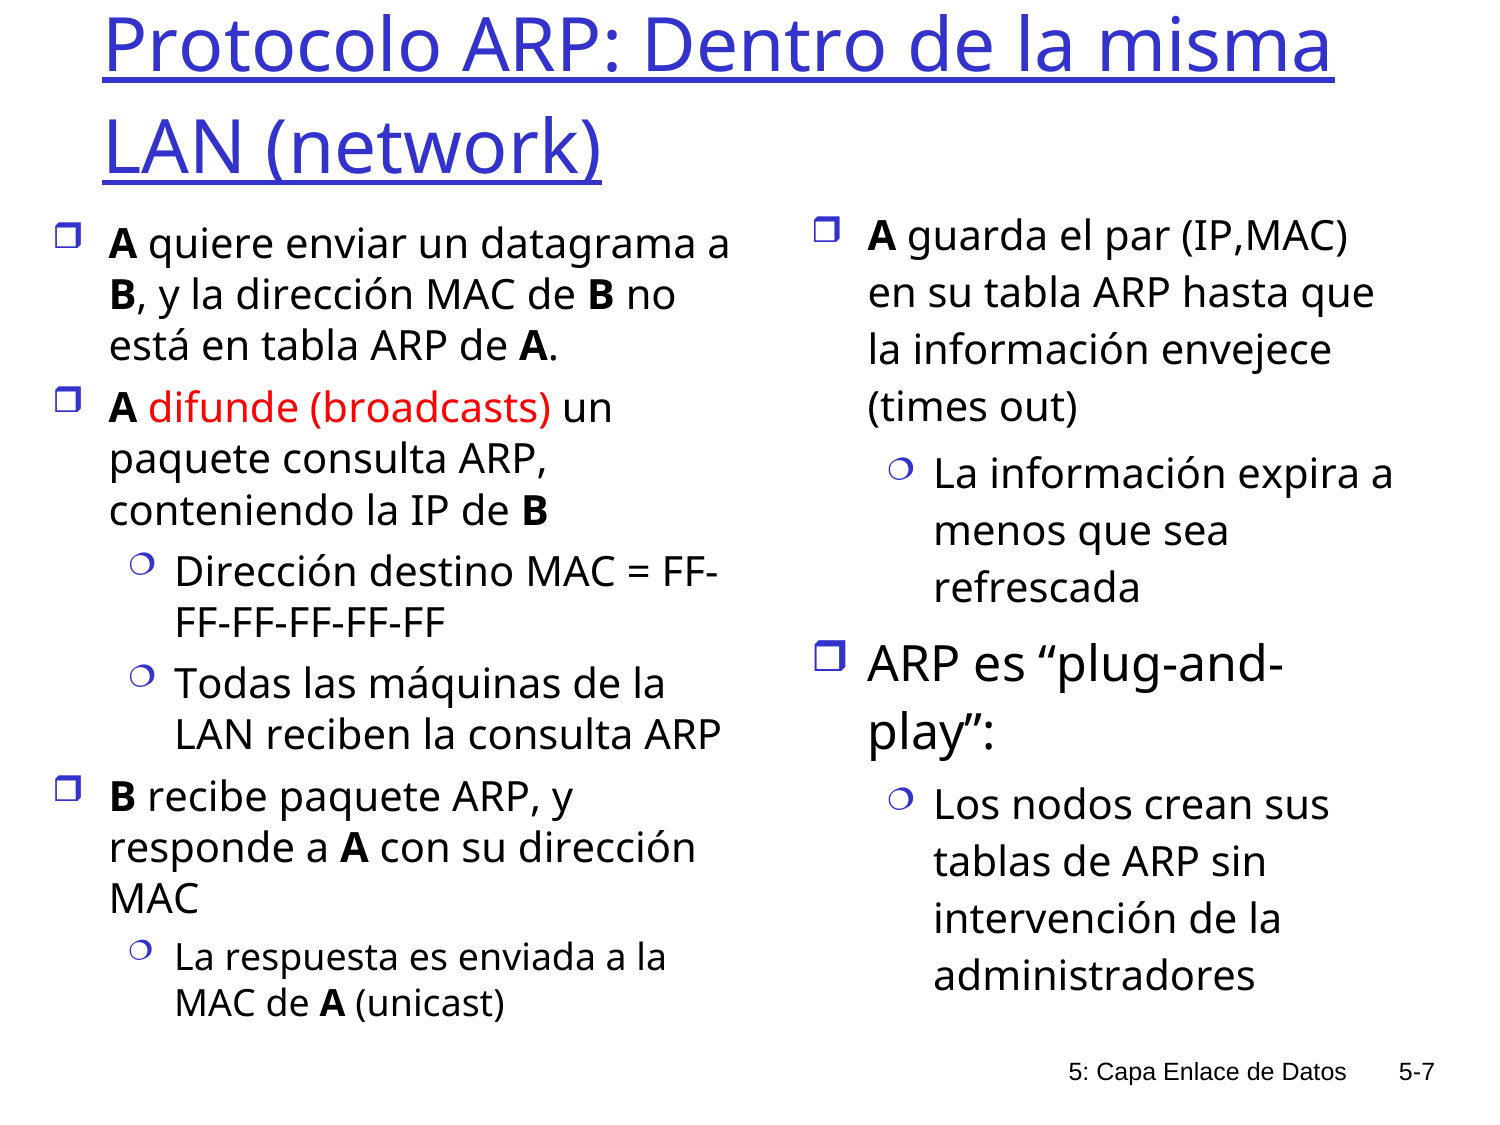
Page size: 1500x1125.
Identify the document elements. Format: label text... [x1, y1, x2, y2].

list A quiere enviar un datagrama a B, y la dirección MAC de B no está en tabla ARP de A. A difunde (broadcasts) un paquete consulta ARP, conteniendo la IP de B Dirección destino MAC = FF-FF-FF-FF-FF-FF Todas las máquinas de la LAN reciben la consulta ARP B recibe paquete ARP, y responde a A con su dirección MAC La respuesta es enviada a la MAC de A (unicast) [37, 209, 751, 1087]
title Protocolo ARP: Dentro de la misma LAN (network) [87, 0, 1363, 199]
list A guarda el par (IP,MAC) en su tabla ARP hasta que la información envejece (times out) La información expira a menos que sea refrescada ARP es “plug-and-play”: Los nodos crean sus tablas de ARP sin intervención de la administradores [796, 198, 1422, 909]
